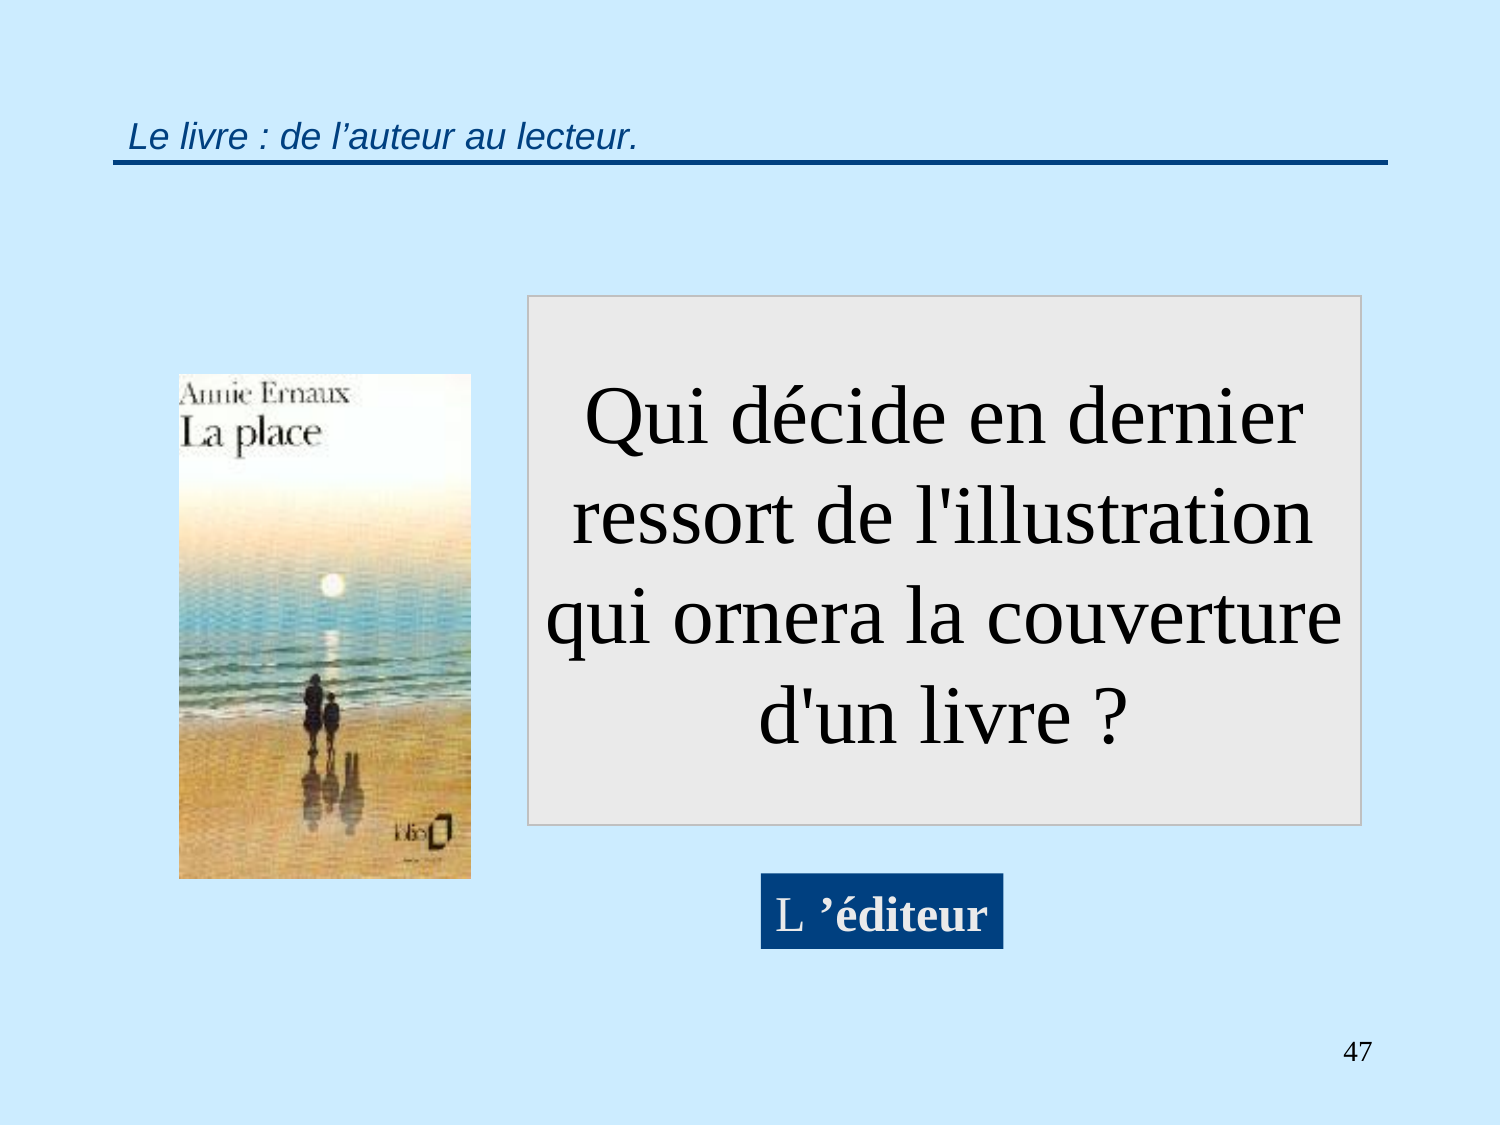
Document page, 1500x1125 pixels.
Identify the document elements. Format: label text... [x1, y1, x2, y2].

picture [179, 374, 471, 879]
text_box Le livre : de l’auteur au lecteur. [113, 104, 655, 160]
title Qui décide en dernier ressort de l'illustration qui ornera la couverture d'un livre ? [527, 295, 1362, 826]
text_box L ’éditeur [760, 873, 1004, 949]
